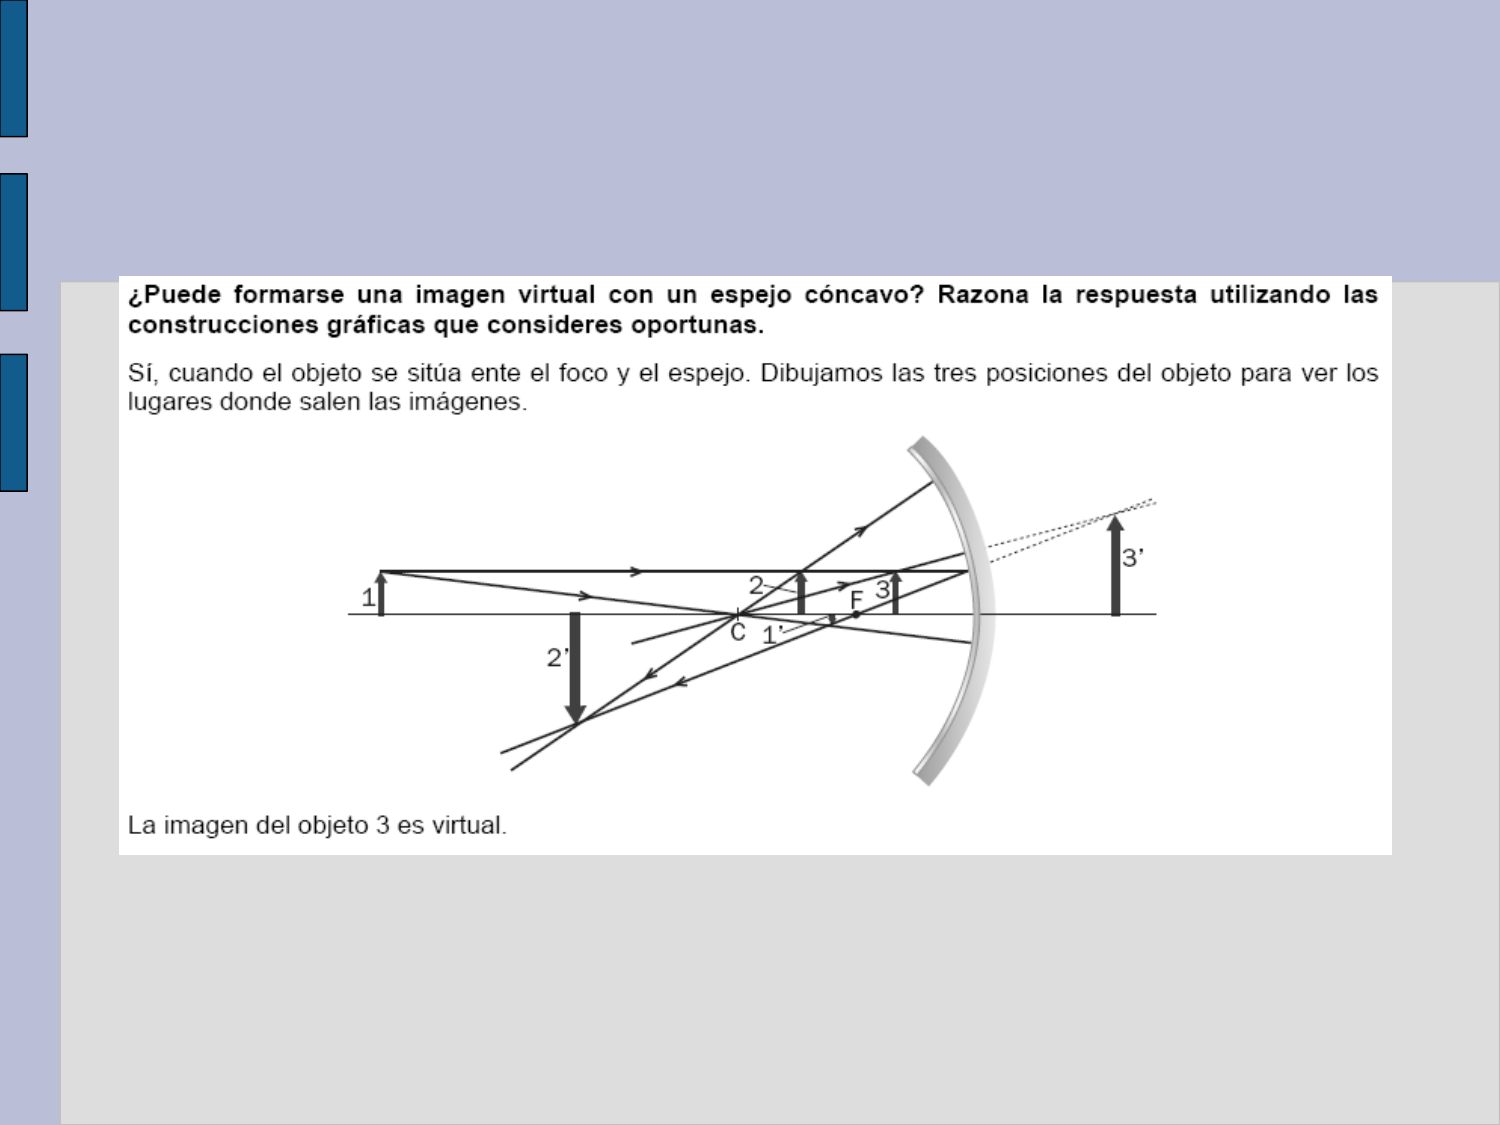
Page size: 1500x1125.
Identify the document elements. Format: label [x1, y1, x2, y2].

picture [119, 276, 1392, 855]
